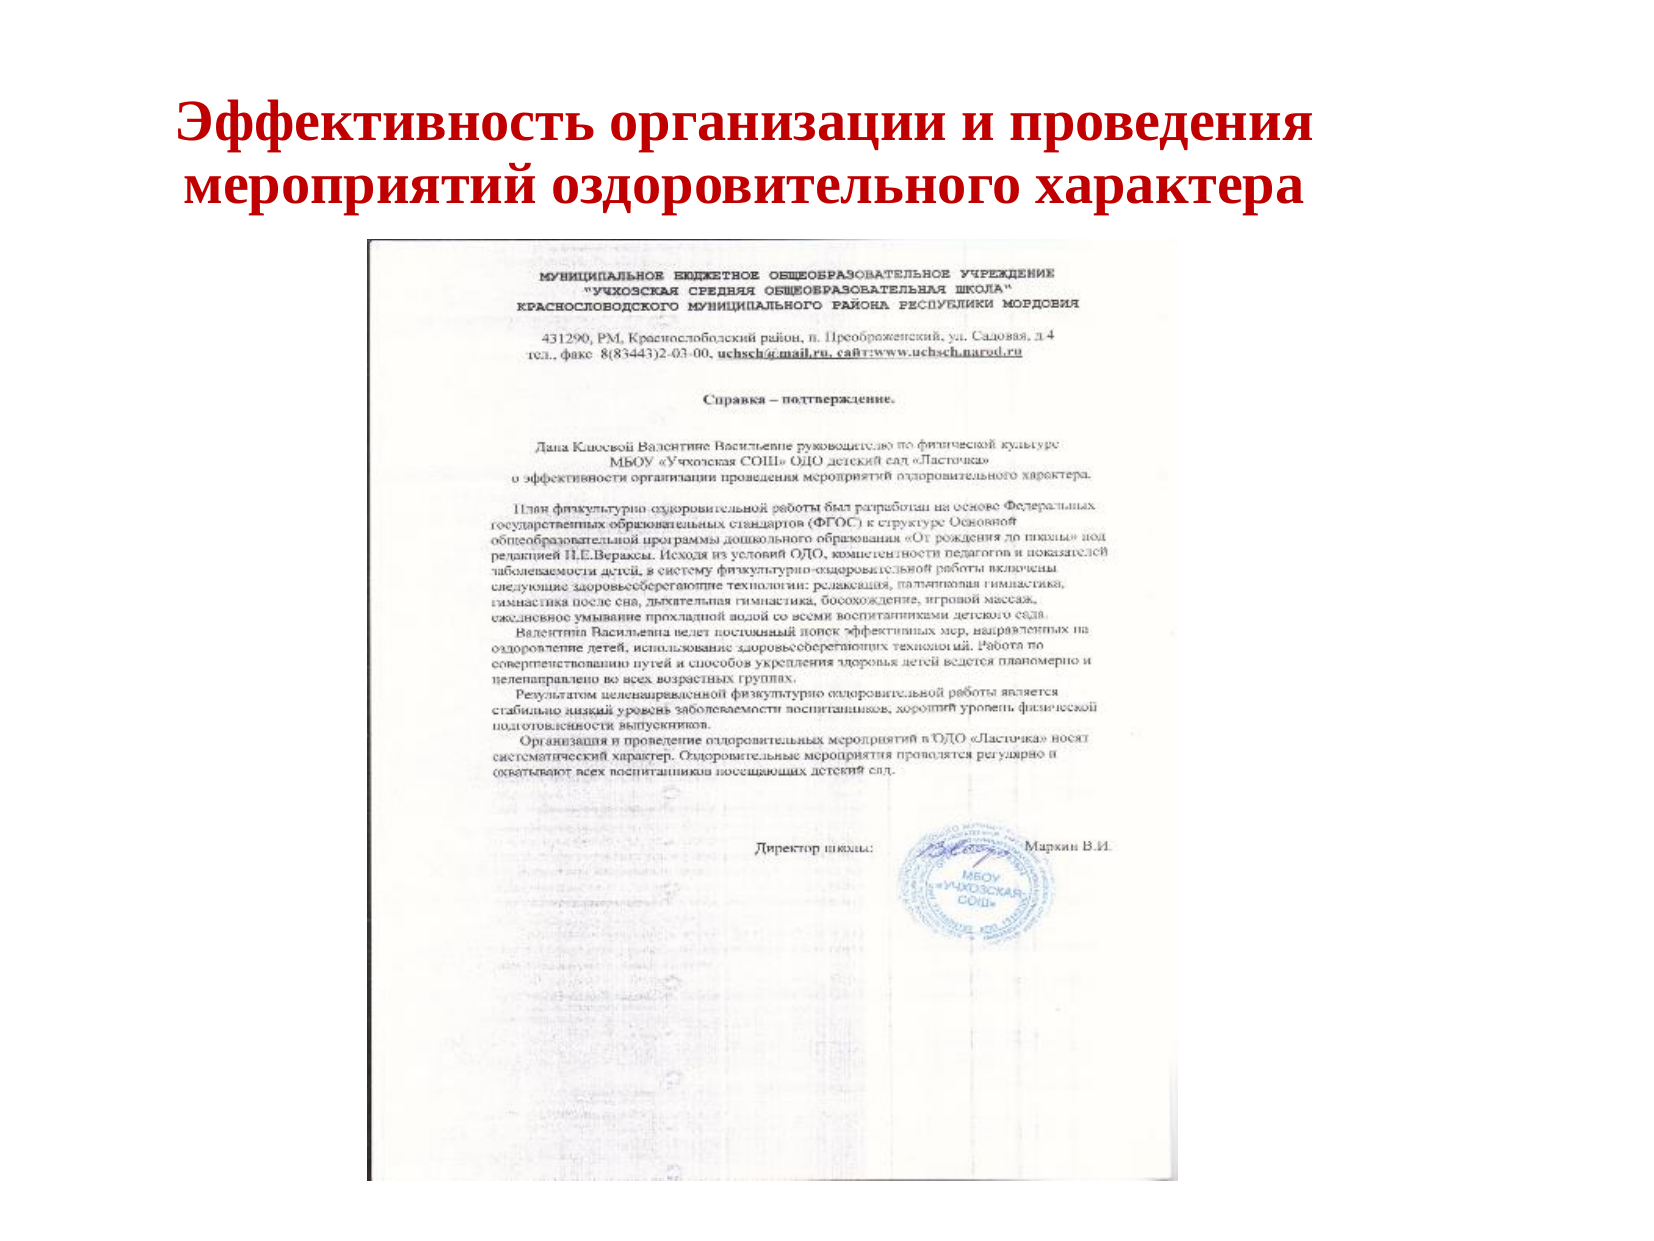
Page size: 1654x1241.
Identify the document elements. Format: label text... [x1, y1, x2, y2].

picture [367, 239, 1178, 1181]
title Эффективность организации и проведения мероприятий оздоровительного характера [0, 49, 1489, 257]
